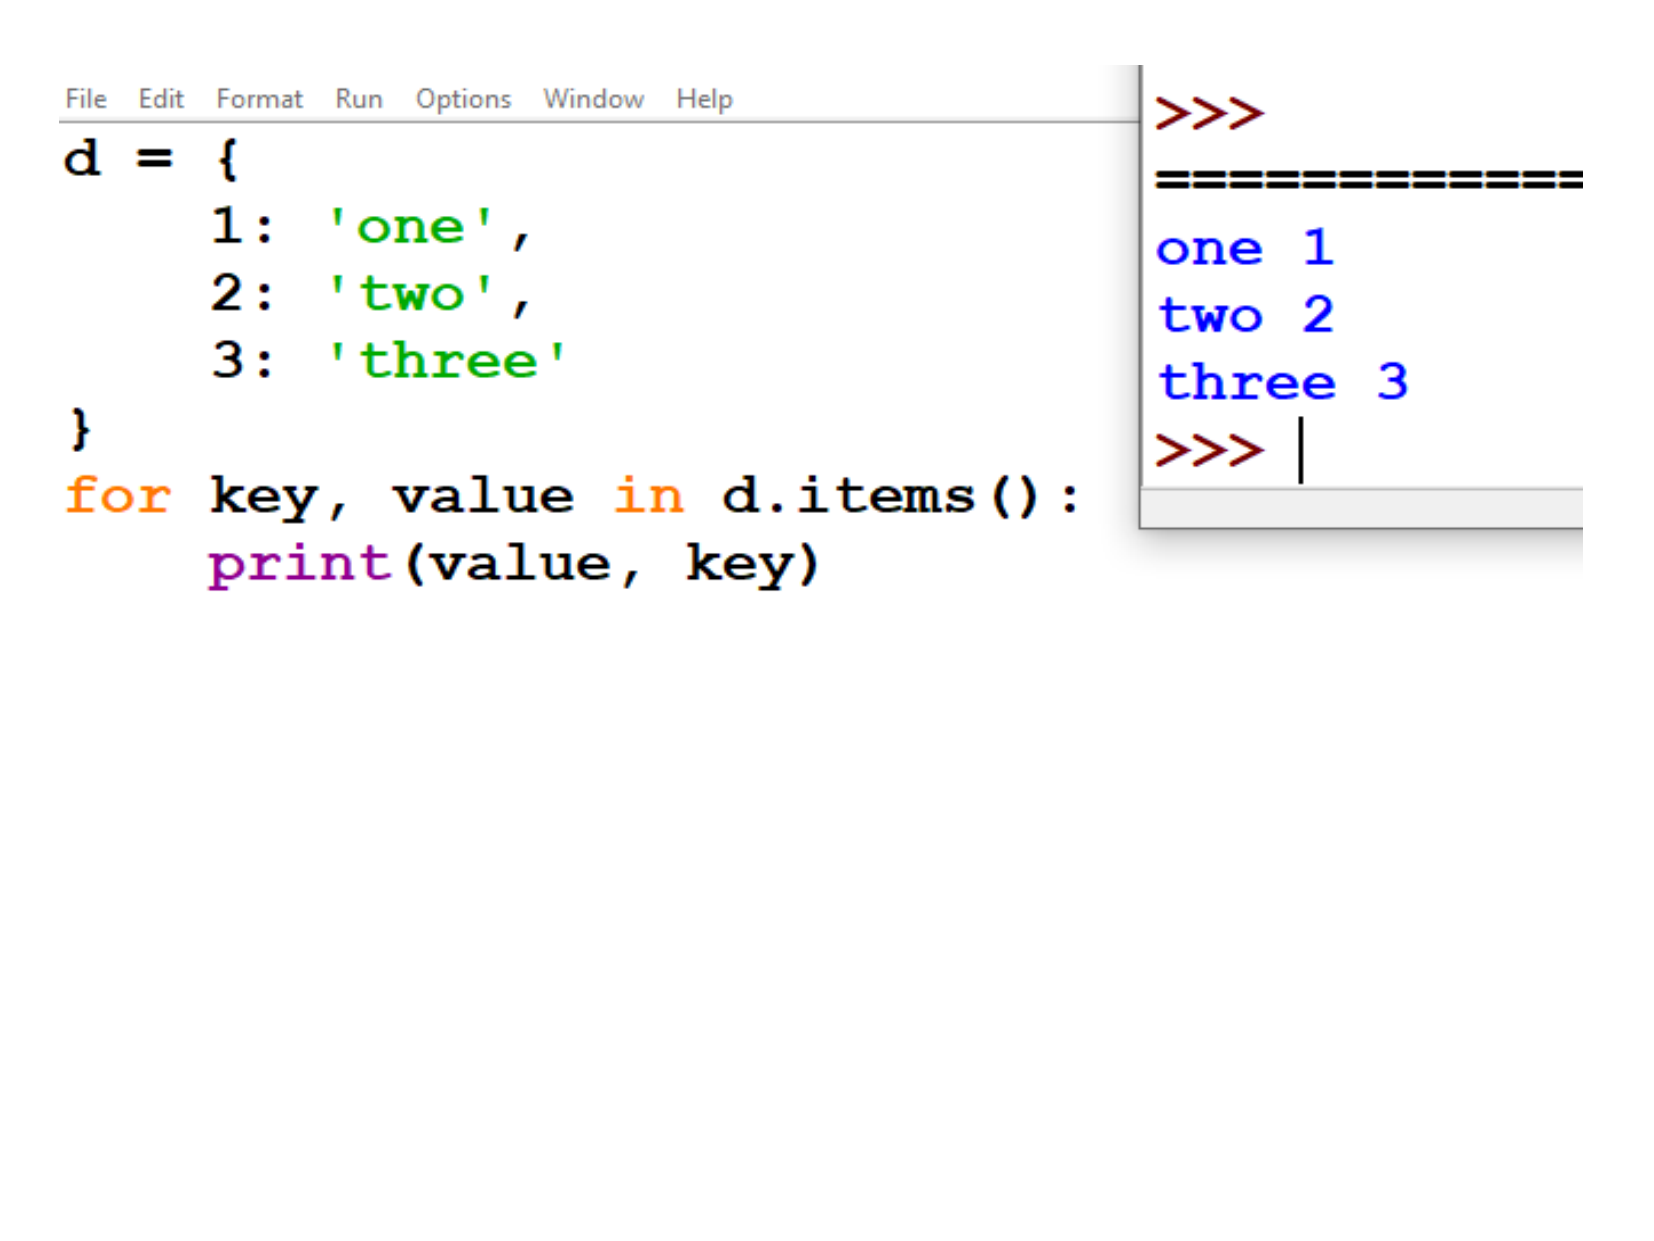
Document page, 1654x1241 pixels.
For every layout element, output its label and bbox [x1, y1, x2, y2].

picture [59, 65, 1583, 615]
